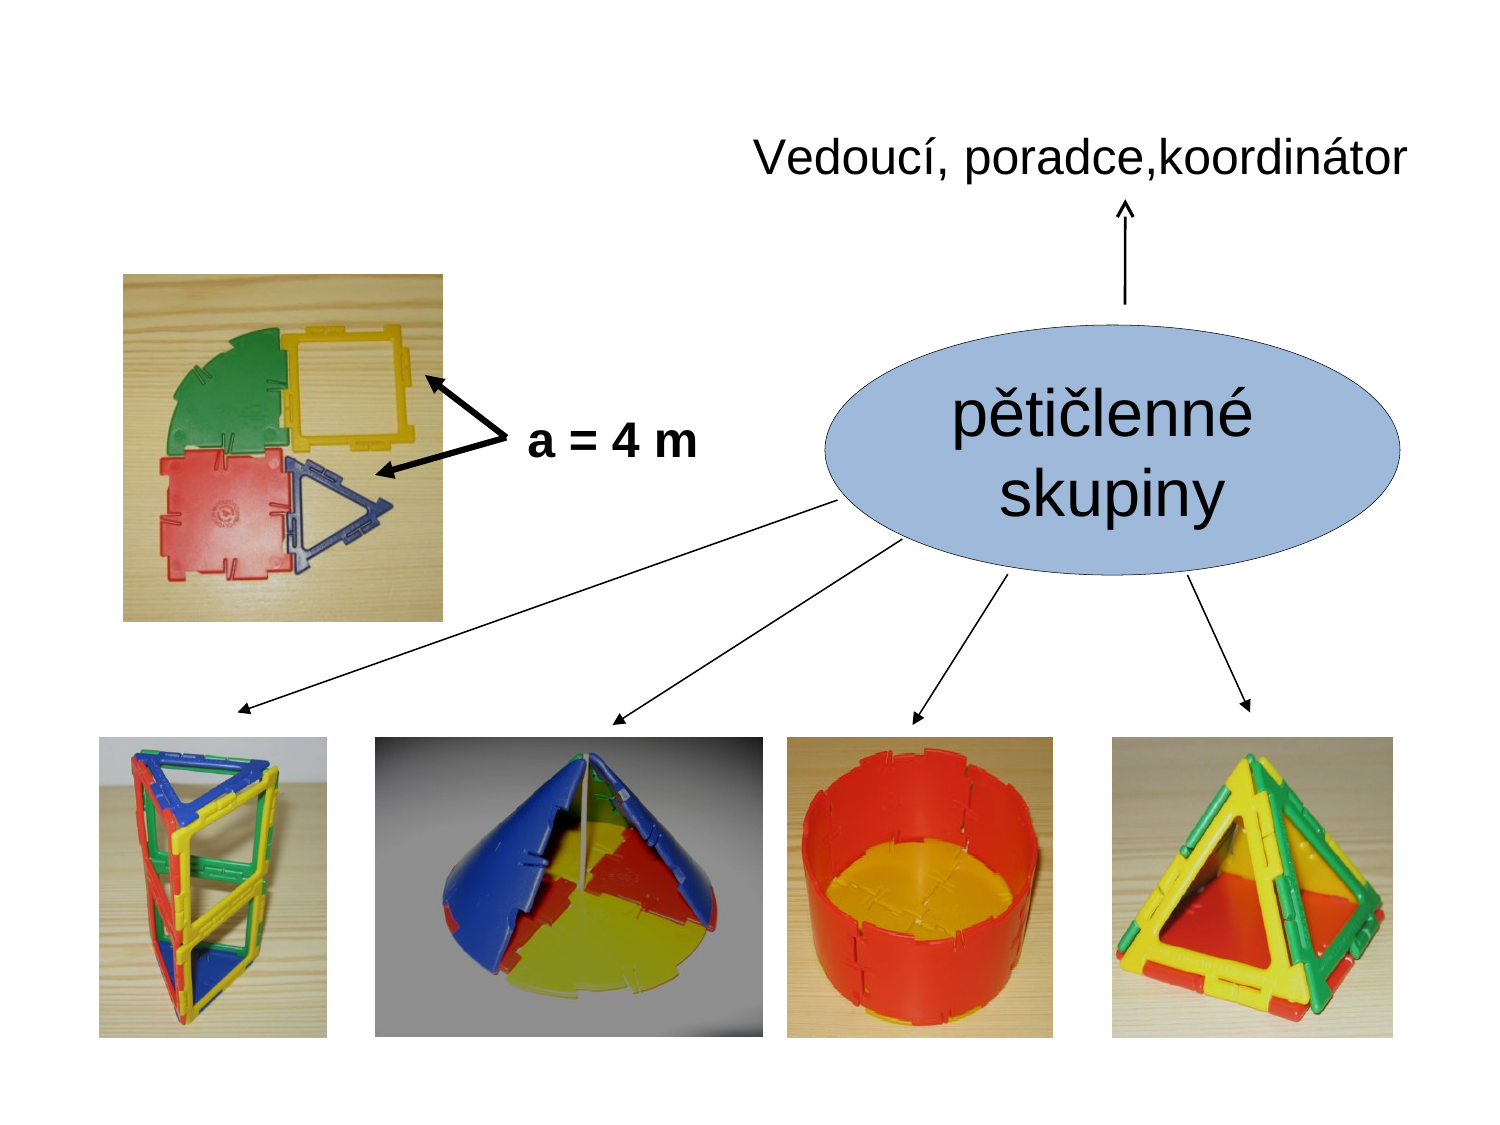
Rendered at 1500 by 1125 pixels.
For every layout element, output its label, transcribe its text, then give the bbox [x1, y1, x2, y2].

text_box pětičlenné skupiny [824, 324, 1401, 576]
picture [123, 274, 443, 622]
picture [1112, 737, 1393, 1038]
picture [787, 737, 1053, 1038]
text_box Vedoucí, poradce,koordinátor [738, 117, 1430, 193]
picture [99, 737, 327, 1038]
picture [375, 737, 763, 1038]
text_box a = 4 m [512, 399, 751, 501]
